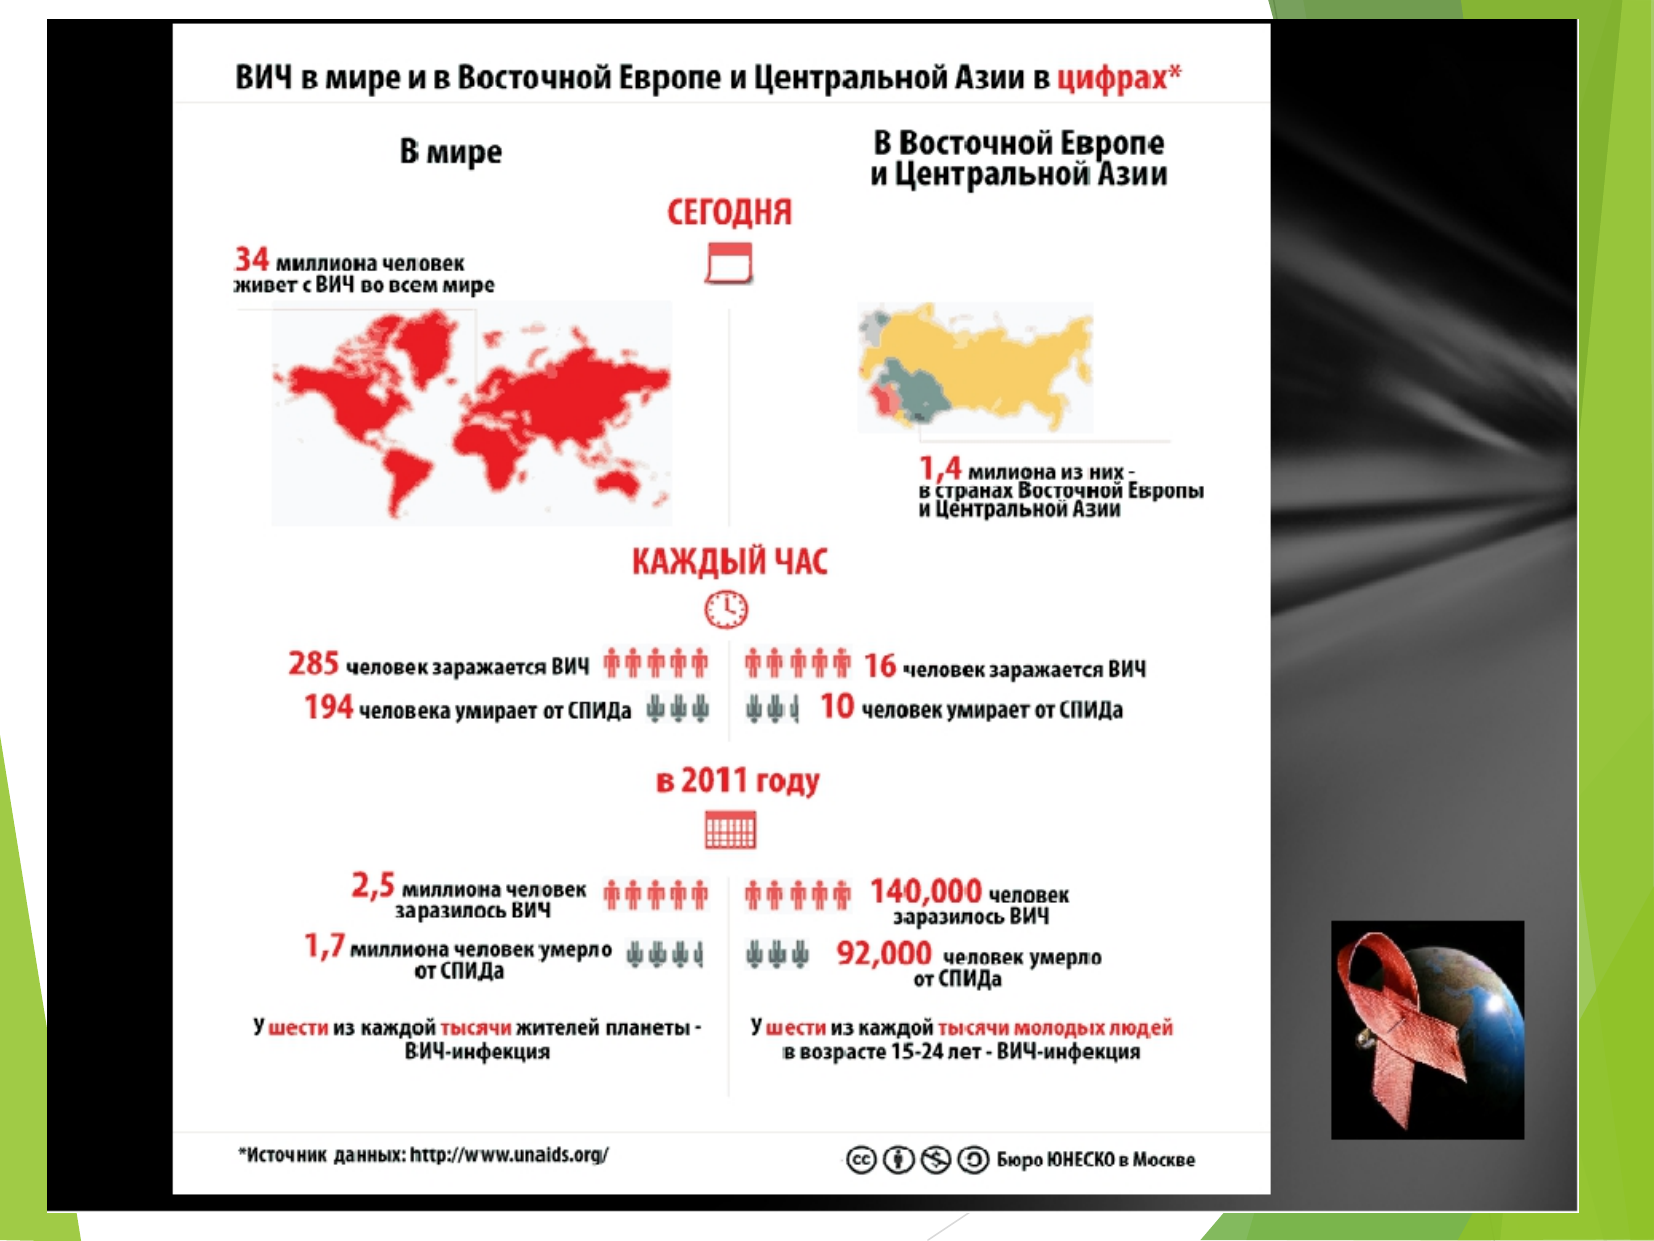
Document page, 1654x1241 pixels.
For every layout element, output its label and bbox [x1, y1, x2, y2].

picture [47, 19, 1579, 1213]
